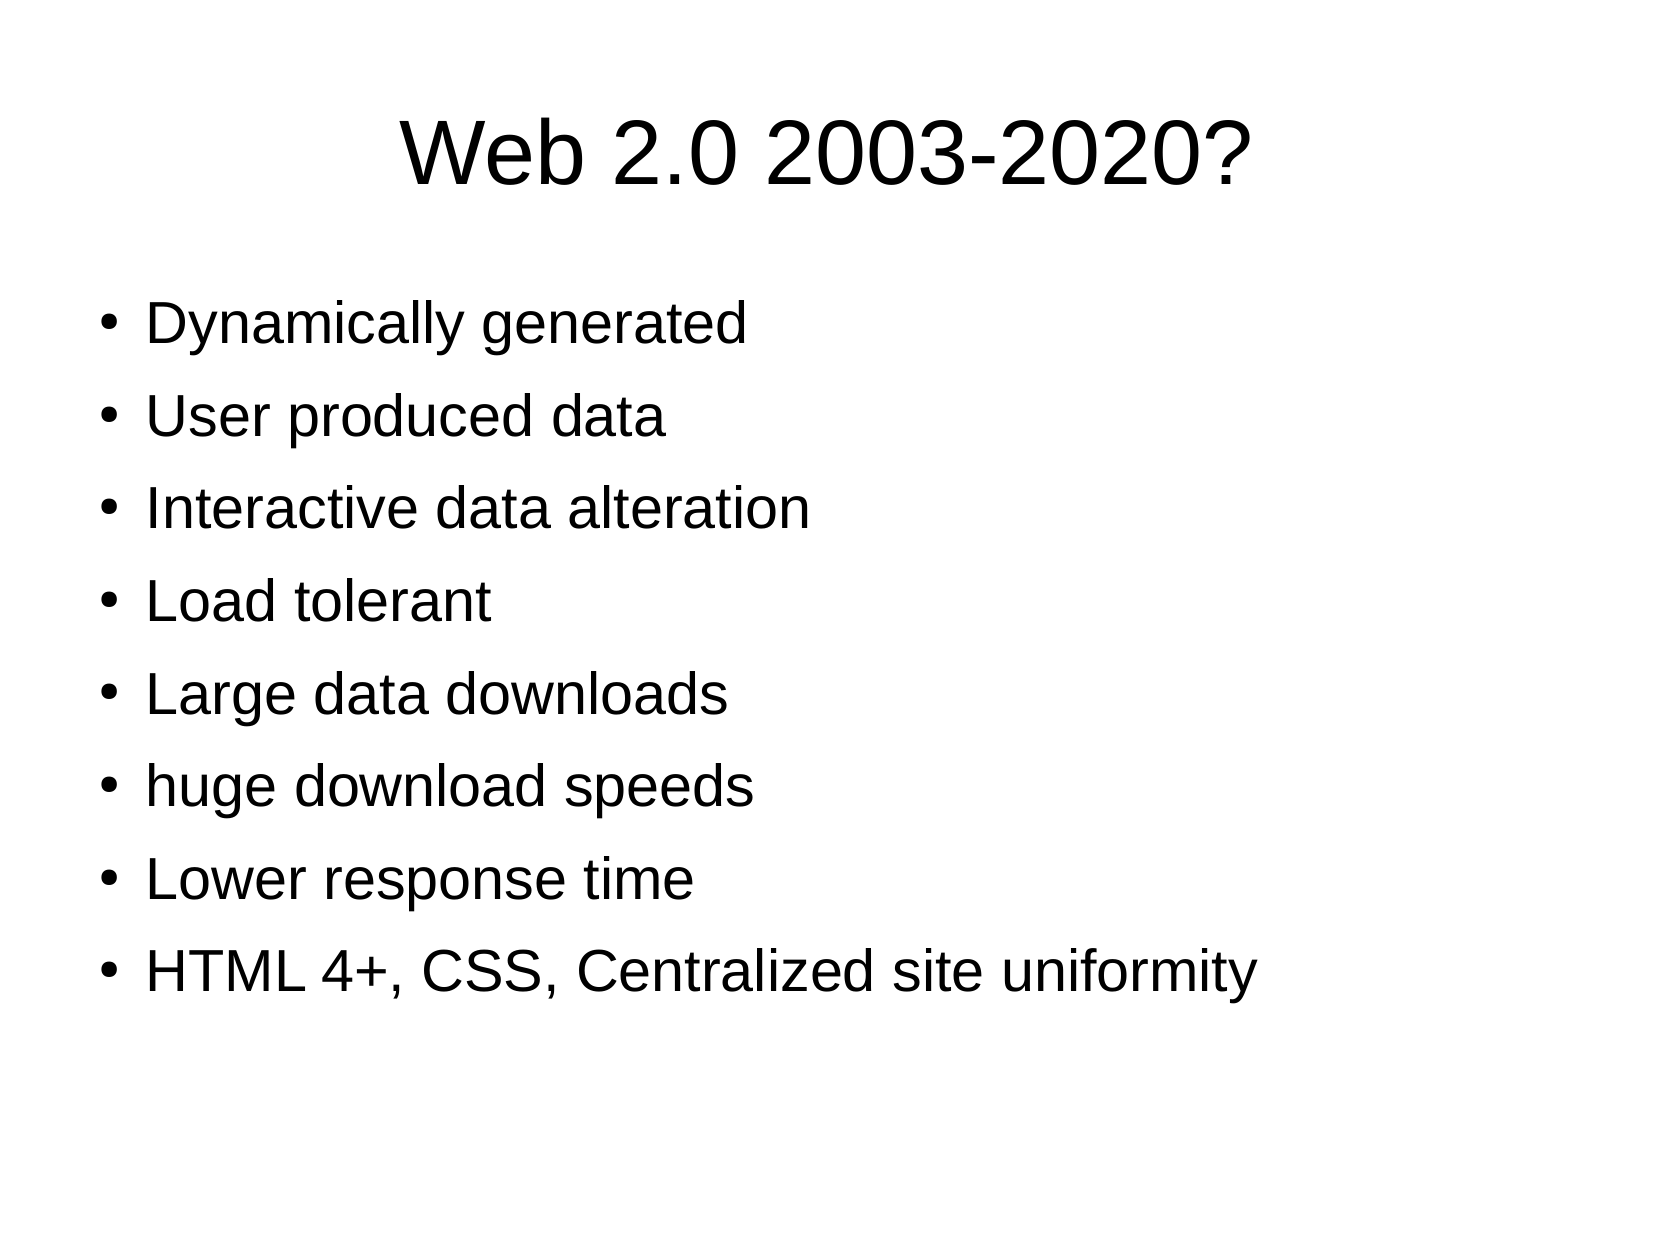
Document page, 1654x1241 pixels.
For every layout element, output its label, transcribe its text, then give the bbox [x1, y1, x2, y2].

title Web 2.0 2003-2020? [82, 49, 1571, 257]
list Dynamically generated User produced data Interactive data alteration Load tolerant Large data downloads huge download speeds Lower response time HTML 4+, CSS, Centralized site uniformity [82, 290, 1571, 1010]
